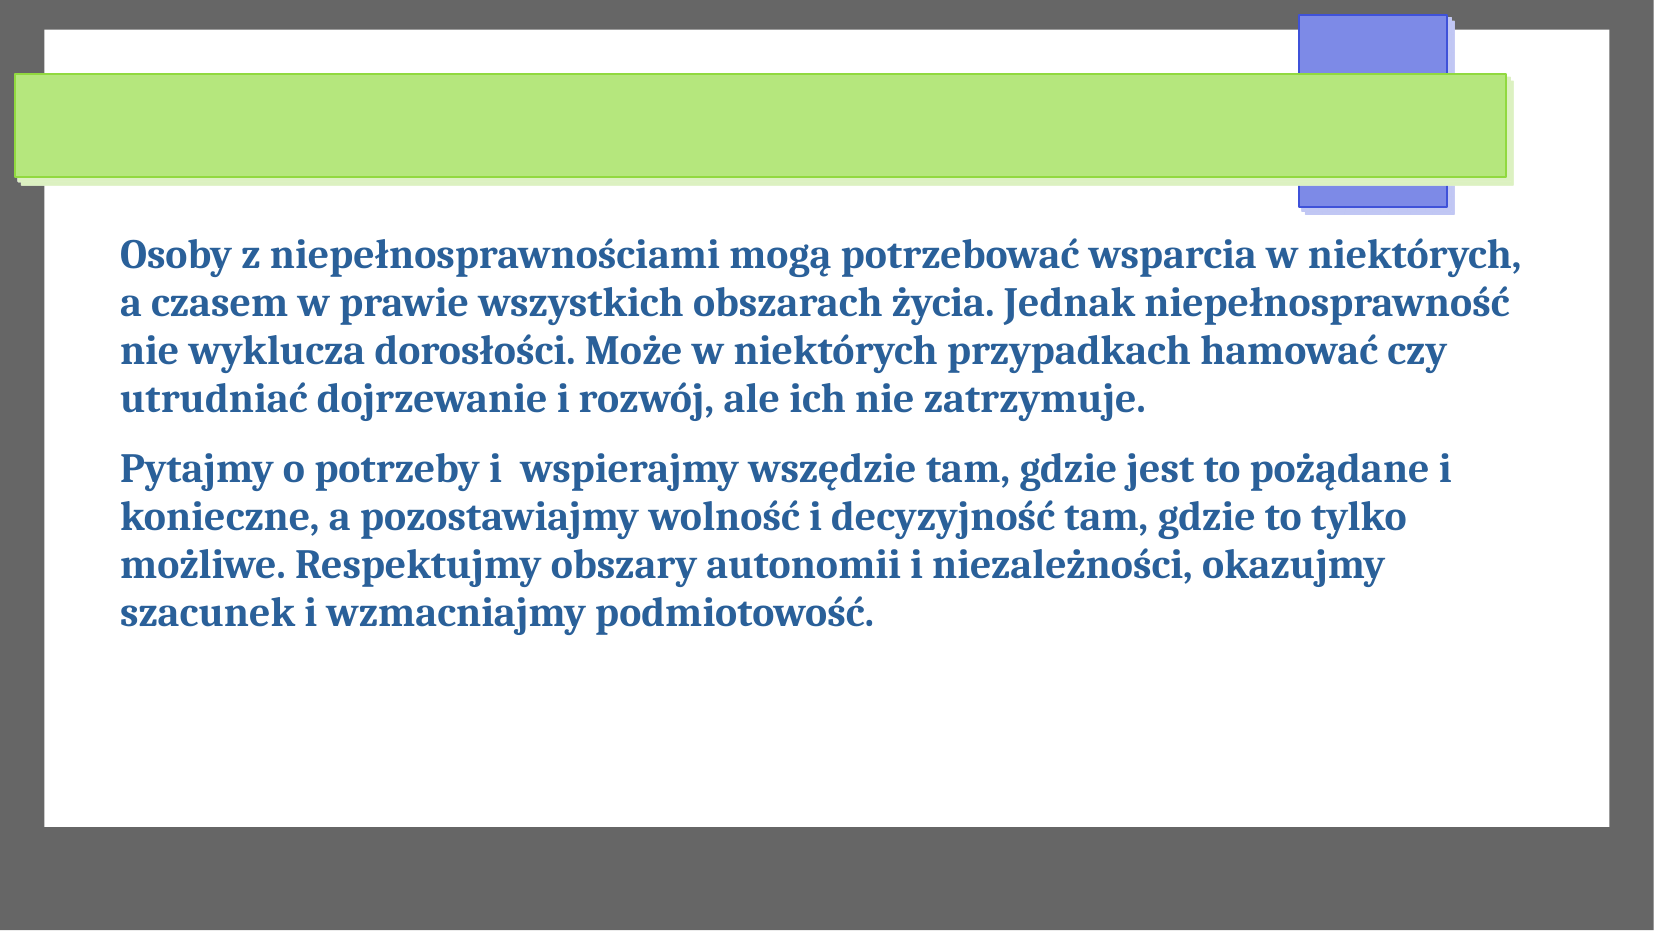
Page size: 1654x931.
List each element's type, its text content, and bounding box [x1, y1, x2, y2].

list Osoby z niepełnosprawnościami mogą potrzebować wsparcia w niektórych, a czasem w prawie wszystkich obszarach życia. Jednak niepełnosprawność nie wyklucza dorosłości. Może w niektórych przypadkach hamować czy utrudniać dojrzewanie i rozwój, ale ich nie zatrzymuje. Pytajmy o potrzeby i wspierajmy wszędzie tam, gdzie jest to pożądane i konieczne, a pozostawiajmy wolność i decyzyjność tam, gdzie to tylko możliwe. Respektujmy obszary autonomii i niezależności, okazujmy szacunek i wzmacniajmy podmiotowość. [119, 231, 1528, 931]
